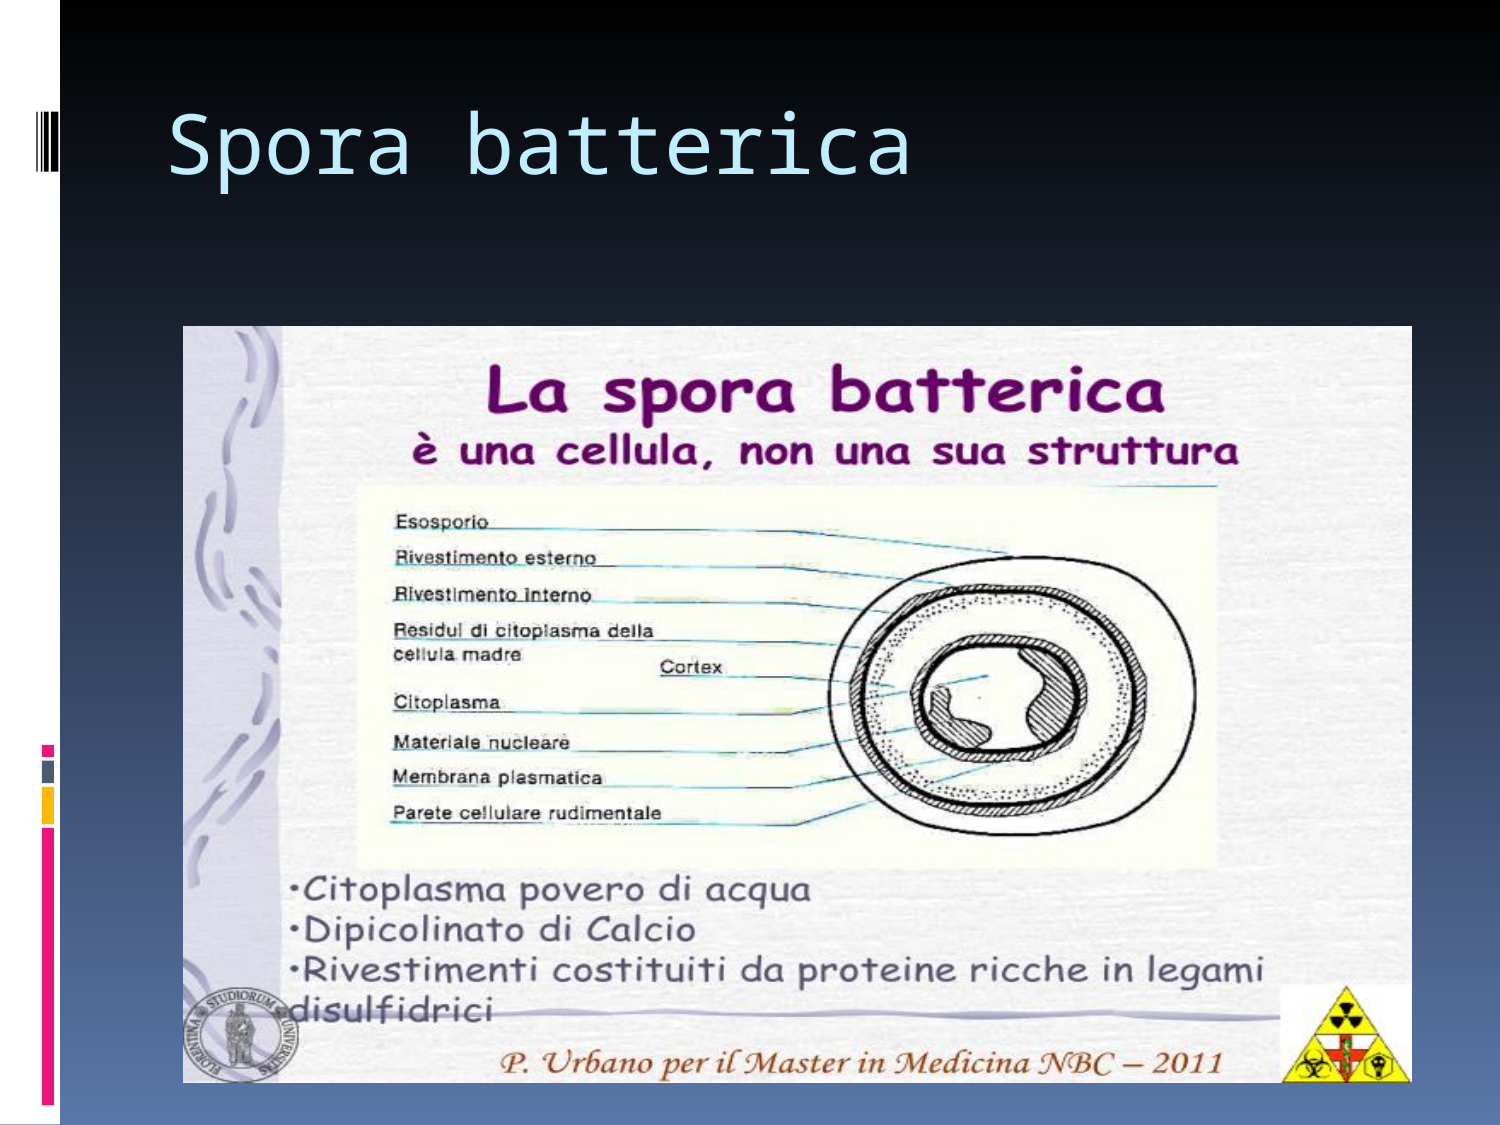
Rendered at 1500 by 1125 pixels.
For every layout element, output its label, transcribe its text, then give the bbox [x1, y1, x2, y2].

title Spora batterica [150, 84, 1426, 235]
picture [183, 326, 1412, 1083]
